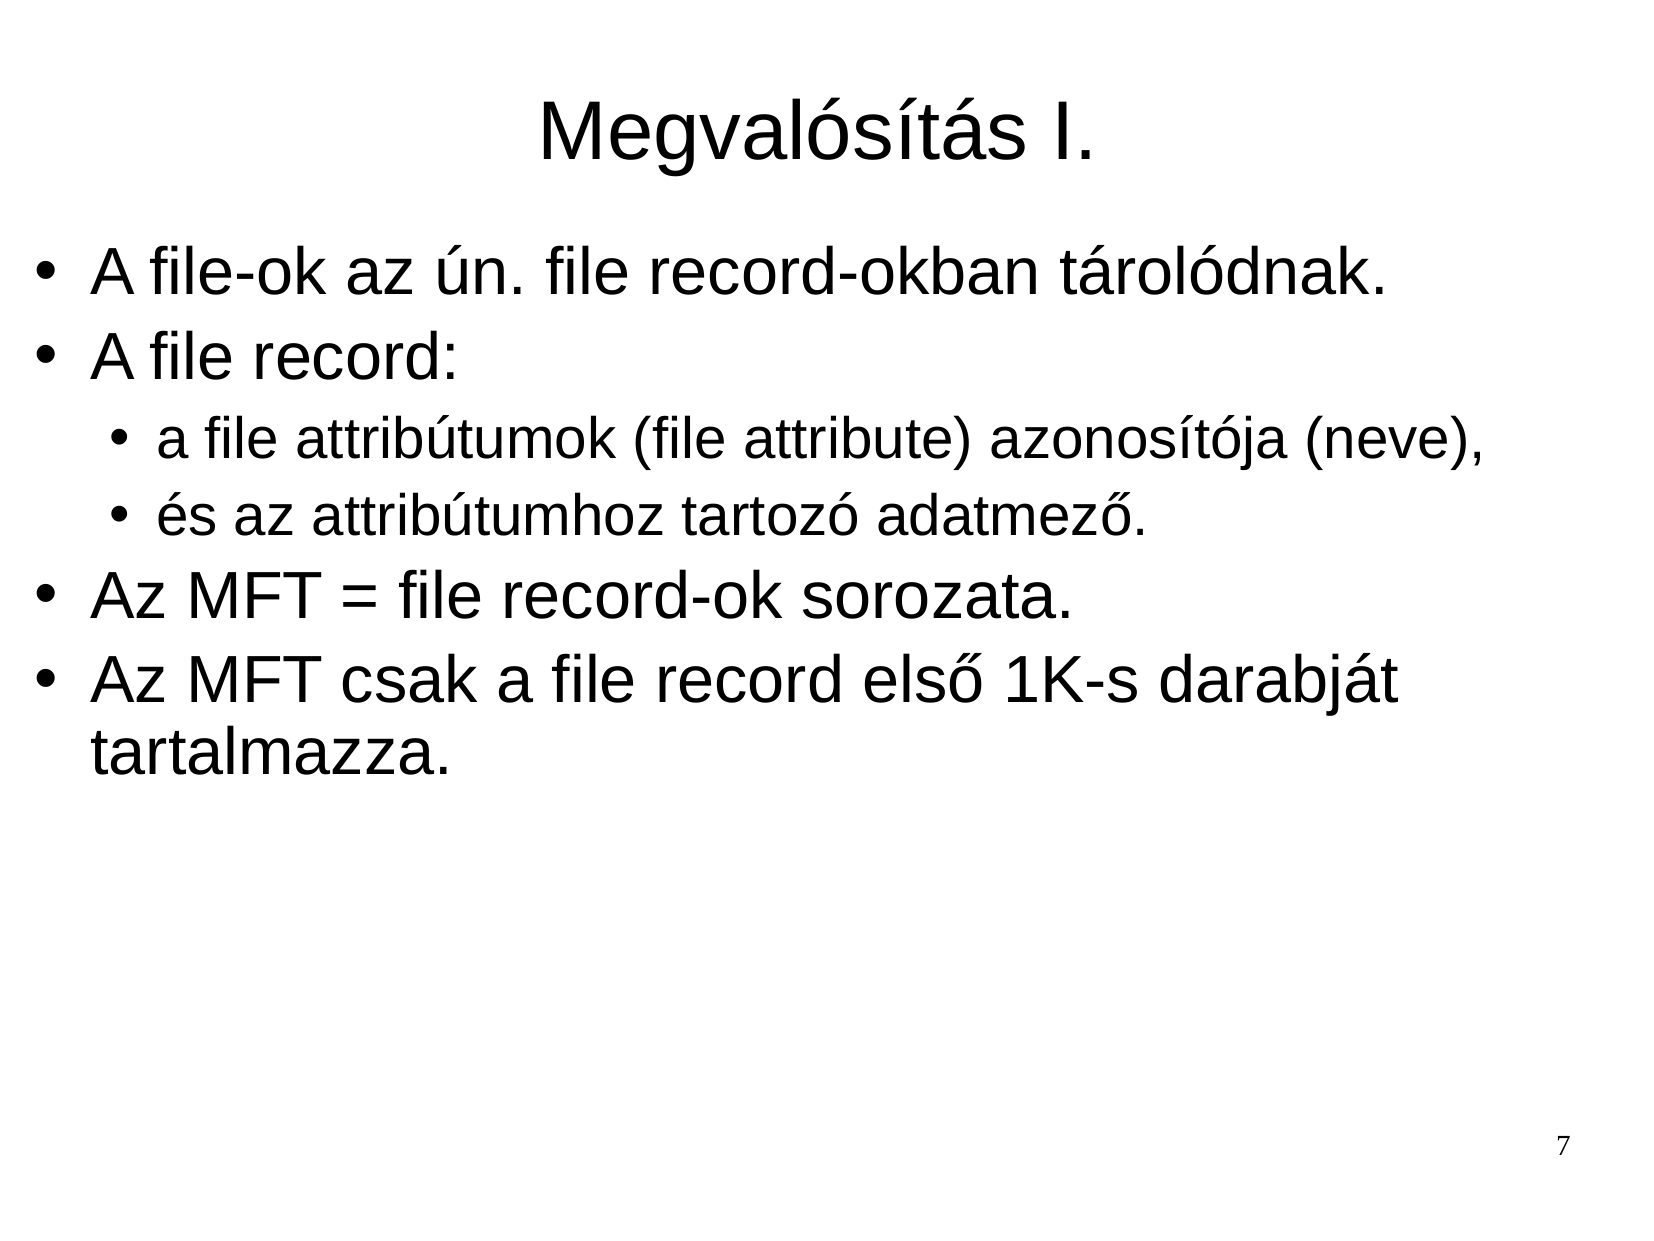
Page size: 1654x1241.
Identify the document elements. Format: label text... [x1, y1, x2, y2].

list A file-ok az ún. file record-okban tárolódnak. A file record: a file attribútumok (file attribute) azonosítója (neve), és az attribútumhoz tartozó adatmező. Az MFT = file record-ok sorozata. Az MFT csak a file record első 1K-s darabját tartalmazza. [19, 229, 1634, 1220]
title Megvalósítás I. [97, 47, 1504, 206]
